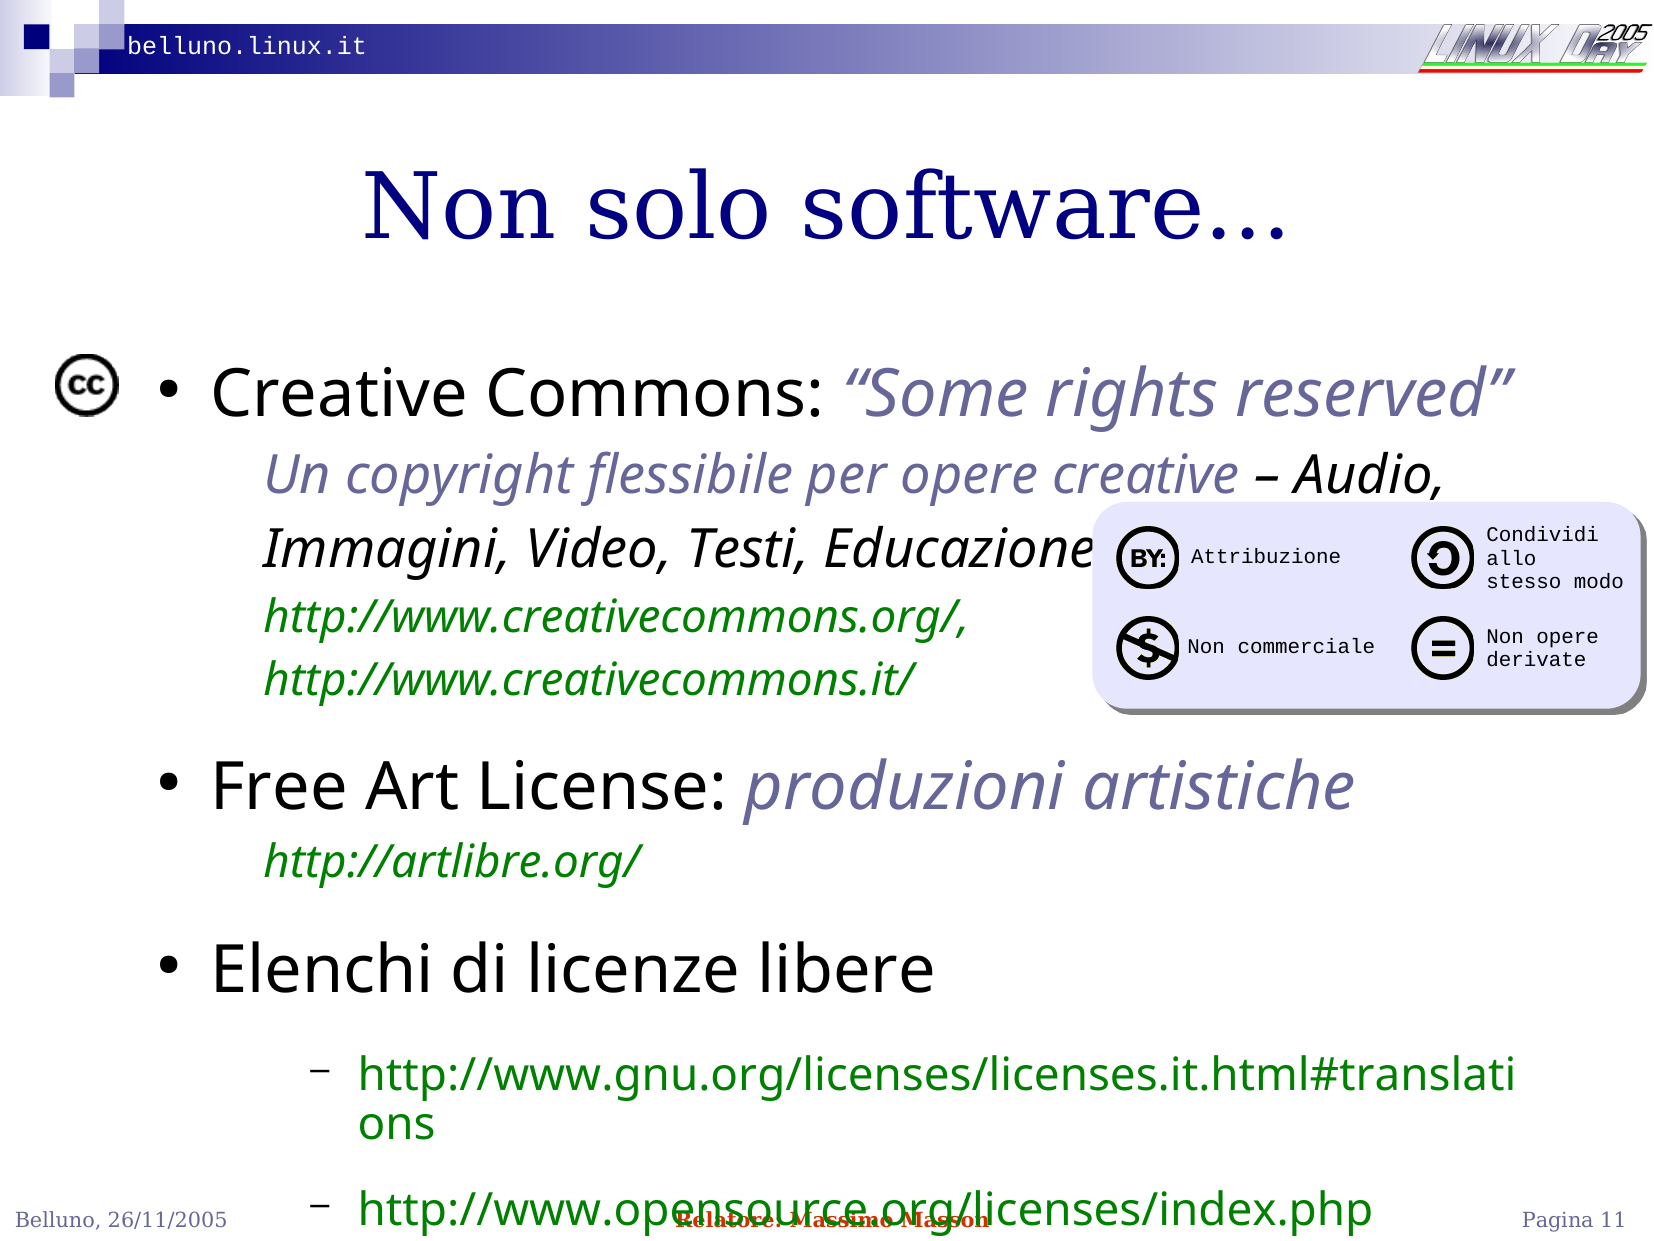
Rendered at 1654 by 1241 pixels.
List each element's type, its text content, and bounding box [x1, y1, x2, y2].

text_box Attribuzione [1178, 546, 1342, 570]
picture [1411, 526, 1473, 589]
picture [1116, 526, 1179, 589]
text_box Condividi allo stesso modo [1473, 524, 1625, 594]
picture [1116, 616, 1179, 680]
title Non solo software... [121, 102, 1534, 311]
text_box [1092, 501, 1641, 709]
picture [1411, 616, 1474, 680]
text_box Non opere derivate [1473, 625, 1600, 672]
text_box Non commerciale [1175, 636, 1376, 660]
picture [1417, 24, 1654, 73]
list Creative Commons: “Some rights reserved” Un copyright flessibile per opere creative – Audio, Immagini, Video, Testi, Educazione http://www.creativecommons.org/,http://www.creativecommons.it/ Free Art License: produzioni artistiche http://artlibre.org/ Elenchi di licenze libere http://www.gnu.org/licenses/licenses.it.html#translations http://www.opensource.org/licenses/index.php [121, 344, 1534, 1167]
picture [55, 354, 119, 417]
